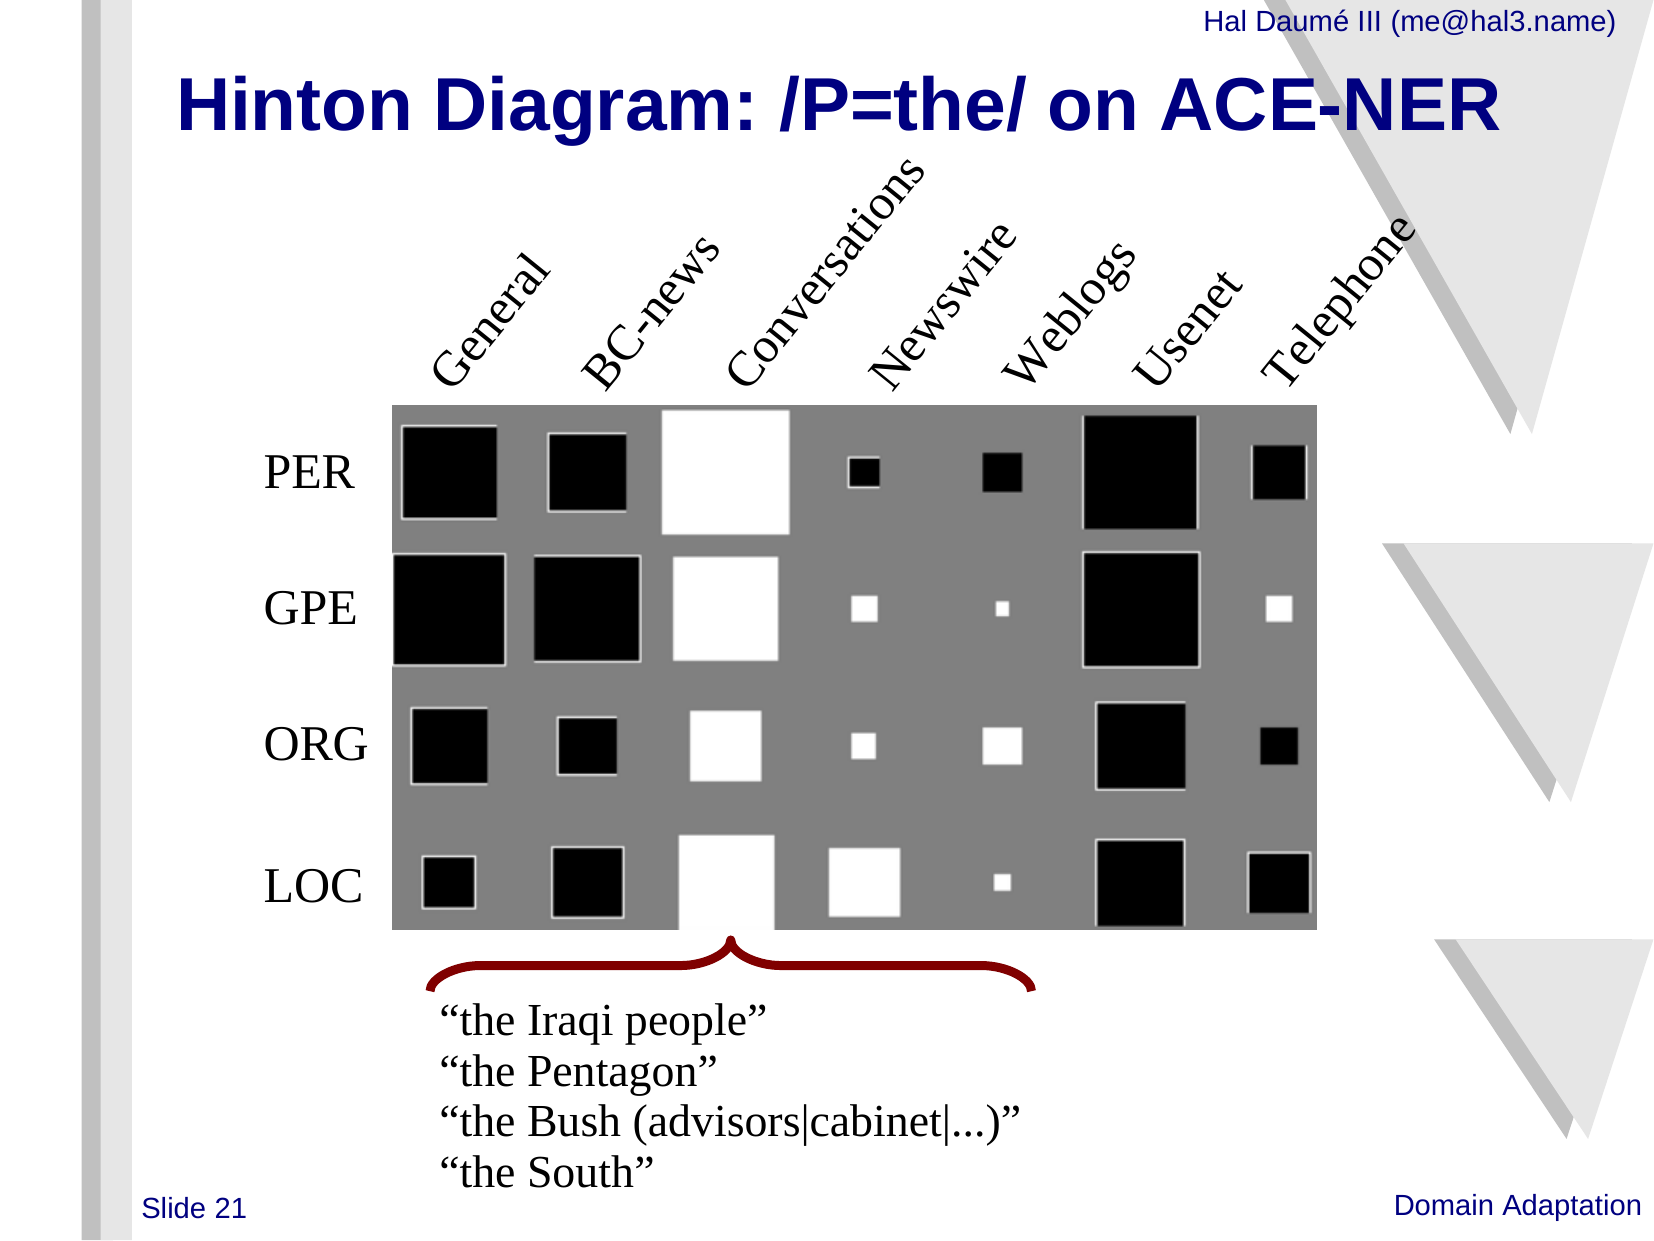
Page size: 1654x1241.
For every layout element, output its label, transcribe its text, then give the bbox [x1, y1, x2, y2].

text_box General [418, 244, 559, 401]
text_box Usenet [1121, 259, 1251, 401]
text_box Telephone [1250, 204, 1425, 401]
text_box GPE [263, 579, 357, 636]
picture [392, 405, 1317, 930]
text_box Newswire [857, 210, 1026, 401]
text_box “the Iraqi people” “the Pentagon” “the Bush (advisors|cabinet|...)” “the South” [439, 994, 1012, 1198]
title Hinton Diagram: /P=the/ on ACE-NER [176, 44, 1509, 166]
text_box ORG [263, 715, 368, 772]
text_box PER [263, 443, 354, 500]
text_box LOC [263, 857, 363, 913]
text_box BC-news [571, 223, 730, 401]
text_box Weblogs [991, 229, 1145, 401]
text_box Conversations [712, 147, 932, 401]
